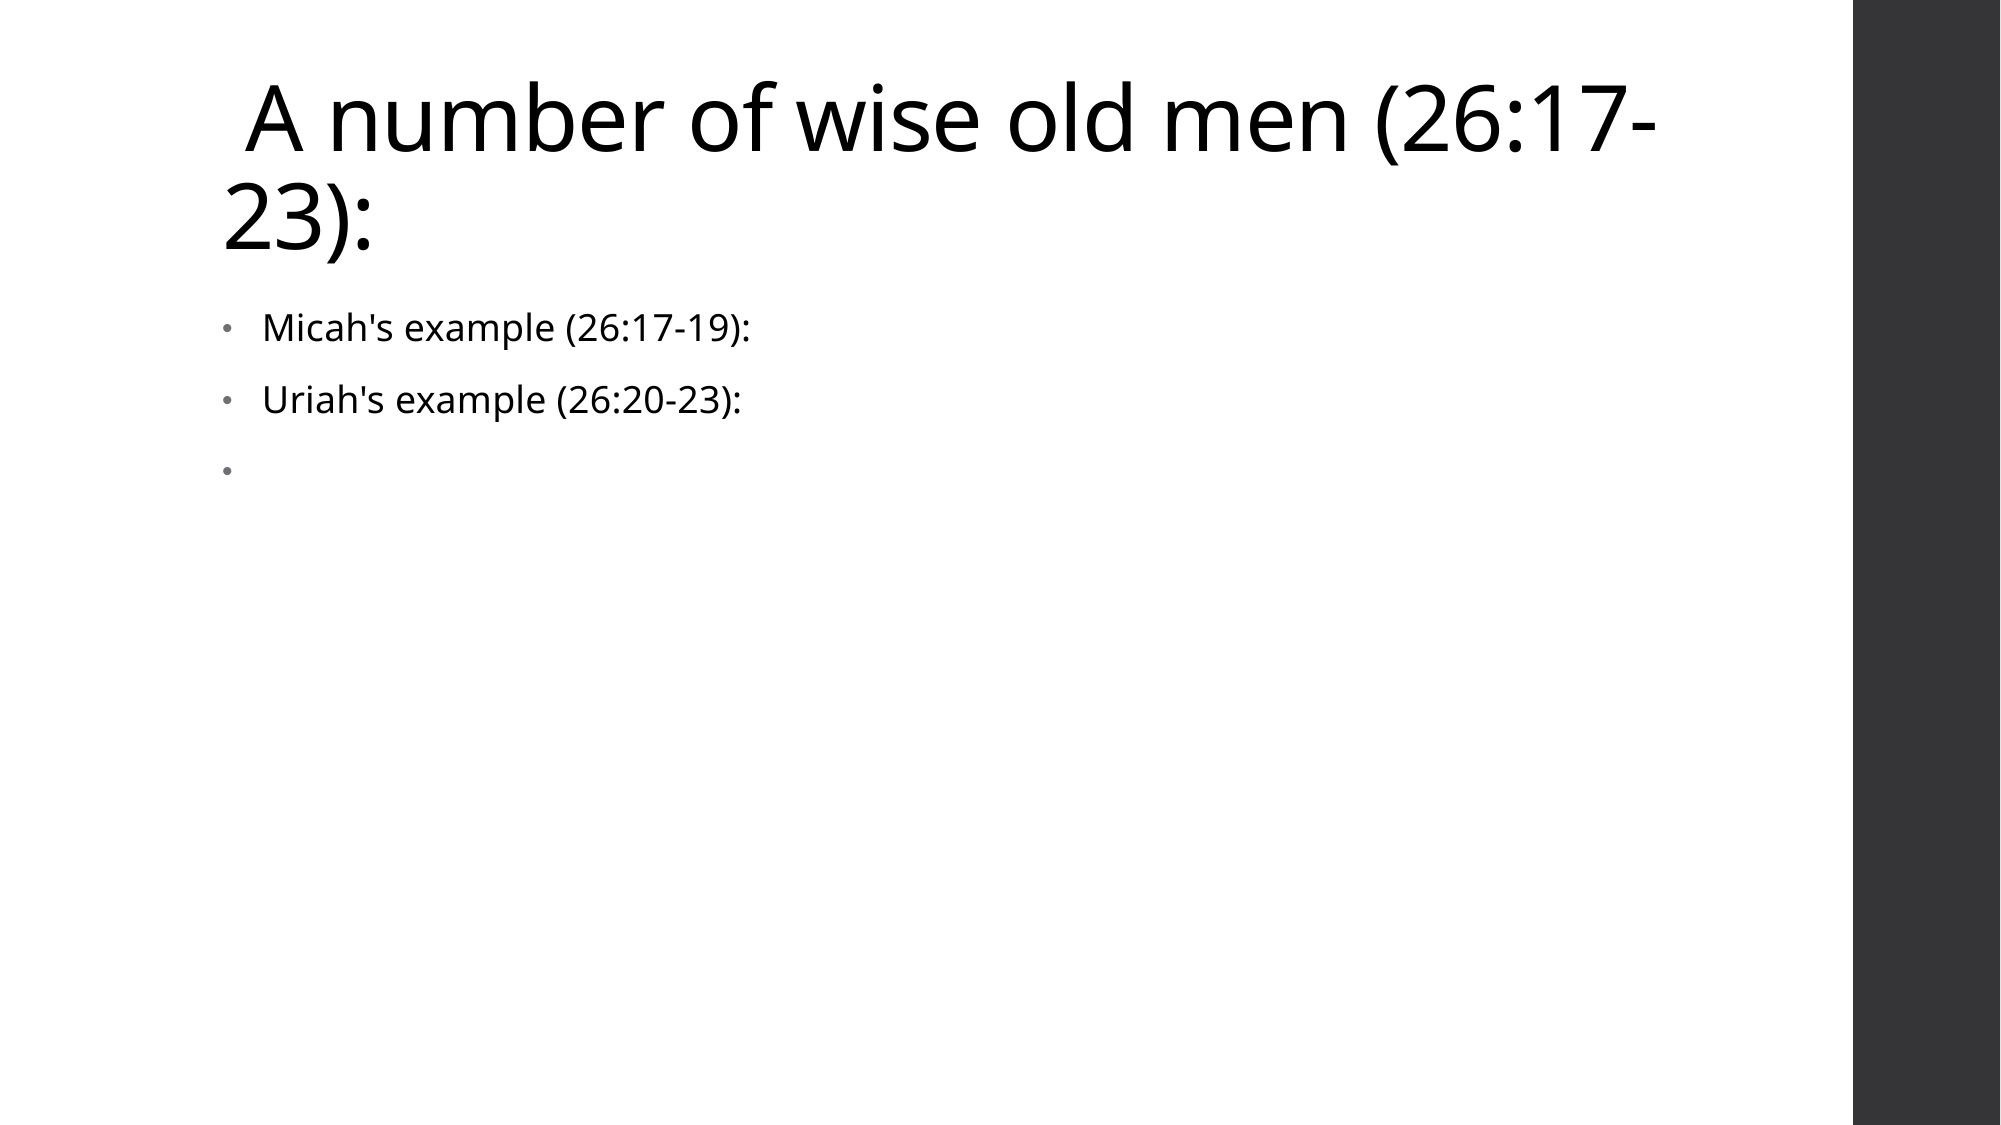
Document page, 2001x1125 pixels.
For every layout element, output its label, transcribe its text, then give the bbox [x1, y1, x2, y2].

list Micah's example (26:17-19): Uriah's example (26:20-23): [206, 299, 1617, 1014]
title A number of wise old men (26:17-23): [206, 60, 1797, 278]
